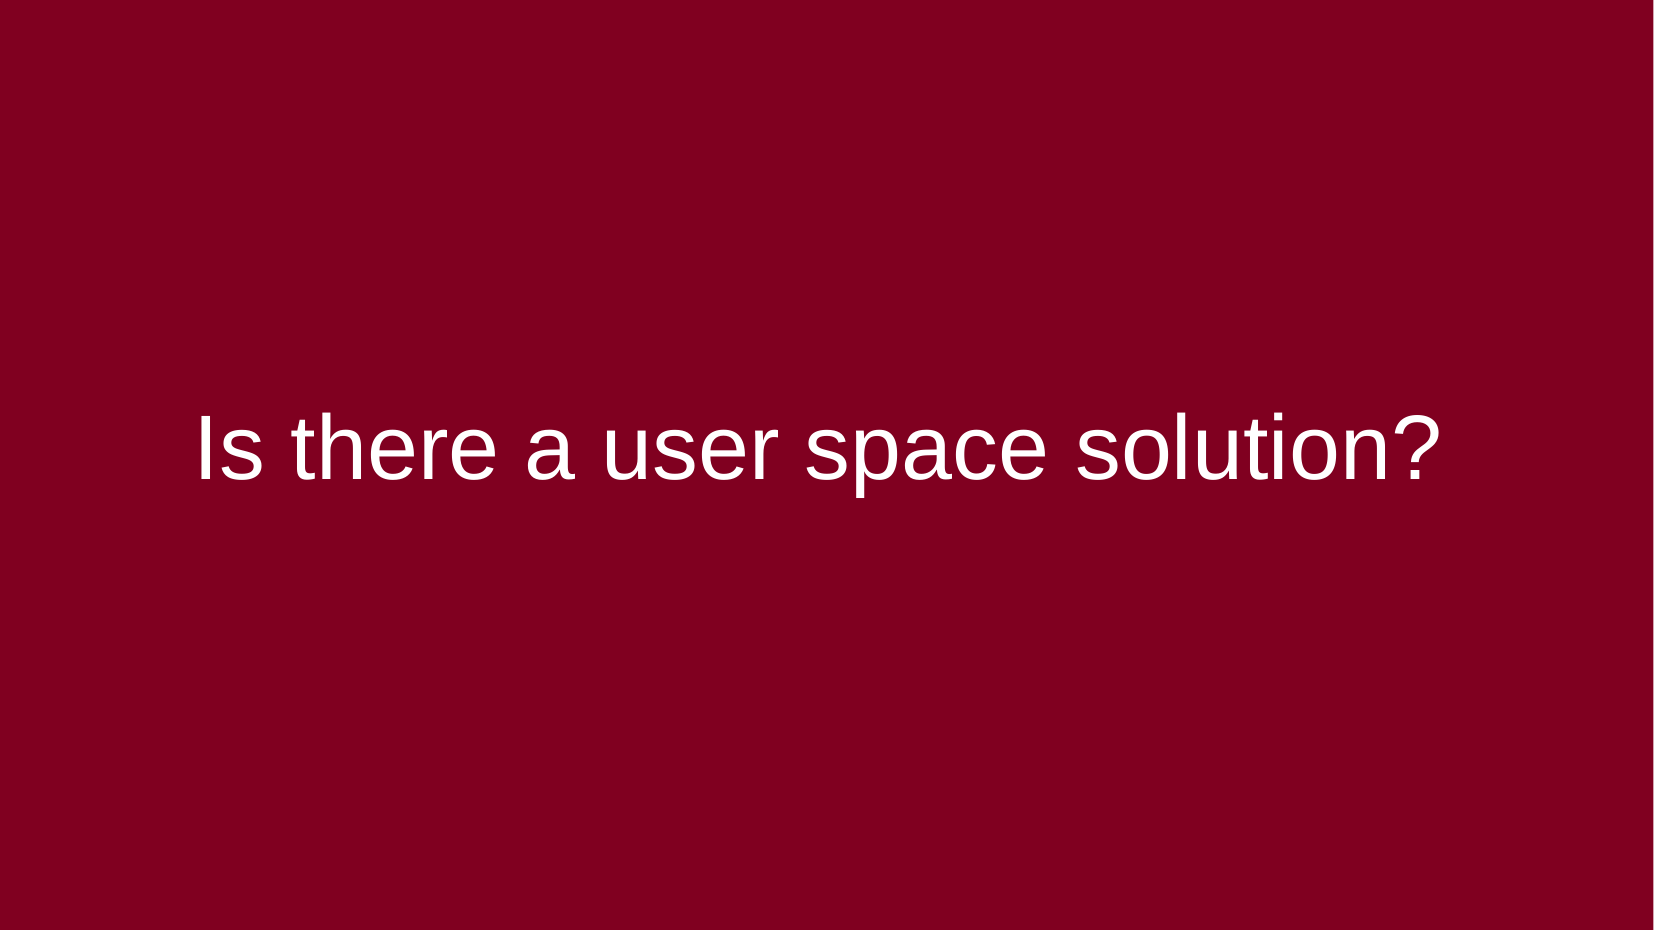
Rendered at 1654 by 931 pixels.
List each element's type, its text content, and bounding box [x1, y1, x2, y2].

title Is there a user space solution? [75, 369, 1564, 526]
